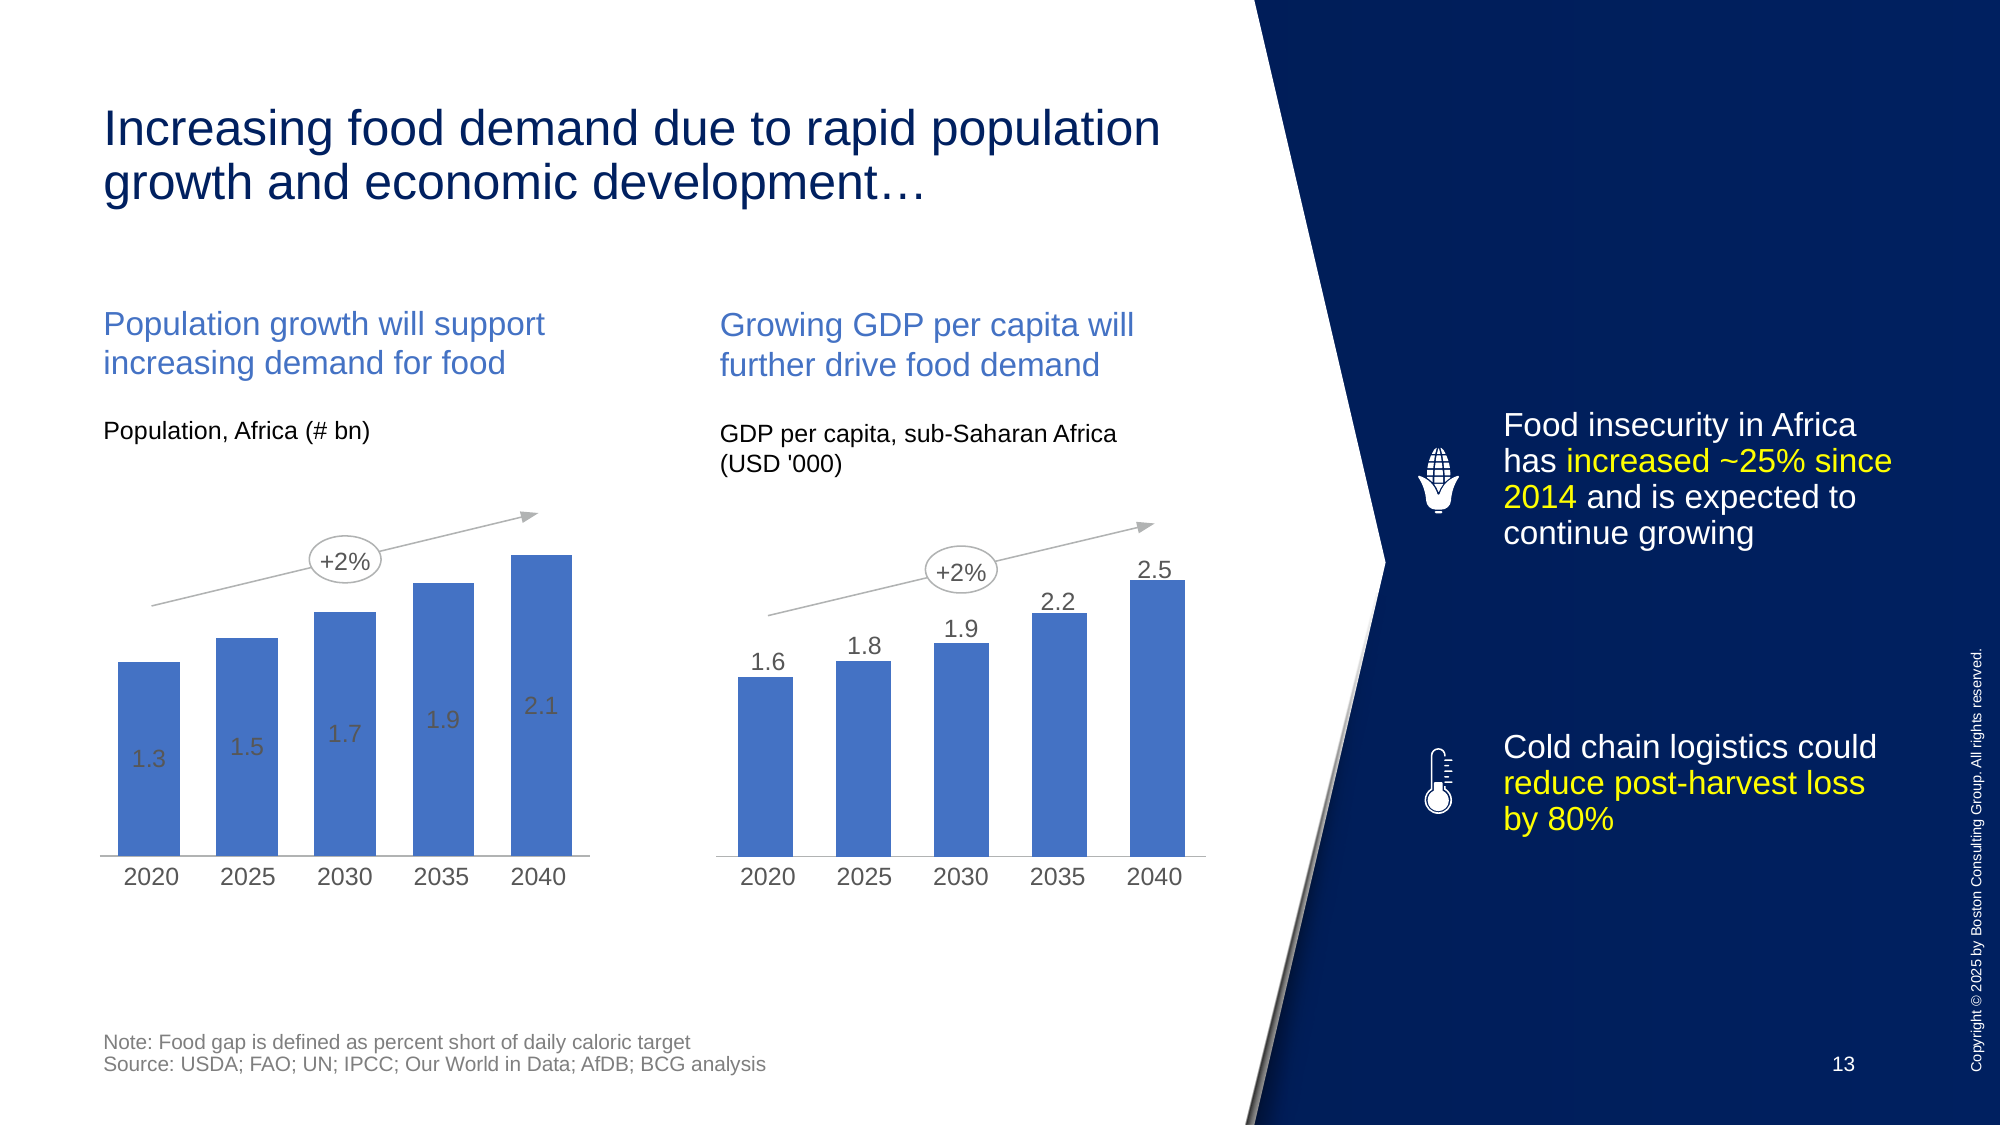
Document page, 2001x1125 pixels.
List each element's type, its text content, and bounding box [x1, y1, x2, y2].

text_box 1.9 [939, 610, 984, 643]
text_box [1418, 455, 1460, 510]
text_box [1432, 447, 1446, 454]
text_box Cold chain logistics could reduce post-harvest loss by 80% [1503, 730, 1897, 833]
text_box Growing GDP per capita will further drive food demand [719, 301, 1204, 385]
text_box 2025 [220, 857, 277, 890]
text_box 1.6 [746, 643, 790, 676]
text_box 2.5 [1133, 551, 1177, 584]
text_box 2020 [123, 857, 180, 890]
text_box 2030 [933, 857, 990, 890]
text_box +2% [309, 535, 382, 583]
text_box Population growth will support increasing demand for food [103, 301, 587, 382]
text_box [1424, 748, 1453, 814]
text_box Food insecurity in Africa has increased ~25% since 2014 and is expected to continue growing [1503, 404, 1897, 555]
text_box 2040 [510, 857, 567, 890]
text_box 2.2 [1036, 582, 1081, 615]
text_box 2035 [413, 857, 470, 890]
chart [706, 574, 1217, 863]
text_box 2025 [836, 857, 893, 890]
text_box Population, Africa (# bn) [103, 417, 372, 446]
text_box GDP per capita, sub-Saharan Africa (USD '000) [719, 417, 1204, 449]
text_box 2020 [739, 857, 797, 890]
text_box Note: Food gap is defined as percent short of daily caloric target Source: USDA; FAO; UN; IPCC; Our World in Data; AfDB; BCG analysis [103, 1031, 1585, 1076]
chart [89, 549, 601, 863]
text_box 2040 [1126, 857, 1183, 890]
text_box 2035 [1029, 857, 1087, 890]
text_box 2030 [316, 857, 374, 890]
text_box +2% [925, 546, 998, 593]
text_box 1.8 [842, 627, 887, 660]
title Increasing food demand due to rapid population growth and economic development… [103, 102, 1204, 212]
